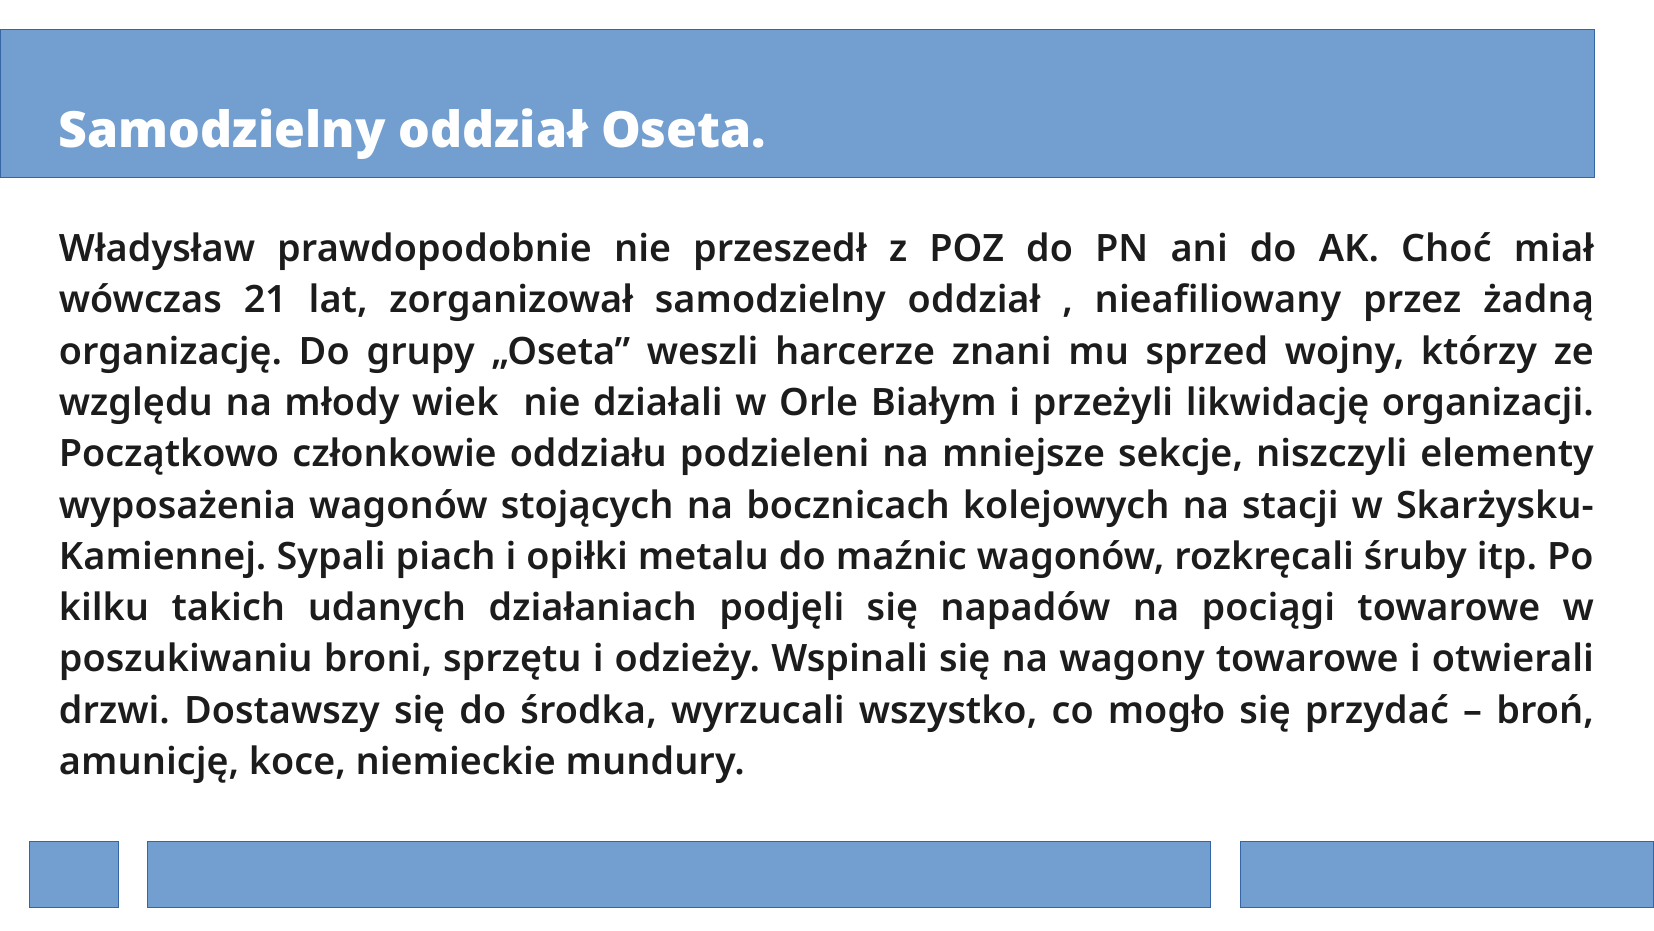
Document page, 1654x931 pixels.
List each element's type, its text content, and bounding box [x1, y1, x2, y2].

title Samodzielny oddział Oseta. [59, 44, 1595, 163]
list Władysław prawdopodobnie nie przeszedł z POZ do PN ani do AK. Choć miał wówczas 21 lat, zorganizował samodzielny oddział , nieafiliowany przez żadną organizację. Do grupy „Oseta” weszli harcerze znani mu sprzed wojny, którzy ze względu na młody wiek nie działali w Orle Białym i przeżyli likwidację organizacji. Początkowo członkowie oddziału podzieleni na mniejsze sekcje, niszczyli elementy wyposażenia wagonów stojących na bocznicach kolejowych na stacji w Skarżysku-Kamiennej. Sypali piach i opiłki metalu do maźnic wagonów, rozkręcali śruby itp. Po kilku takich udanych działaniach podjęli się napadów na pociągi towarowe w poszukiwaniu broni, sprzętu i odzieży. Wspinali się na wagony towarowe i otwierali drzwi. Dostawszy się do środka, wyrzucali wszystko, co mogło się przydać – broń, amunicję, koce, niemieckie mundury. [59, 221, 1595, 798]
